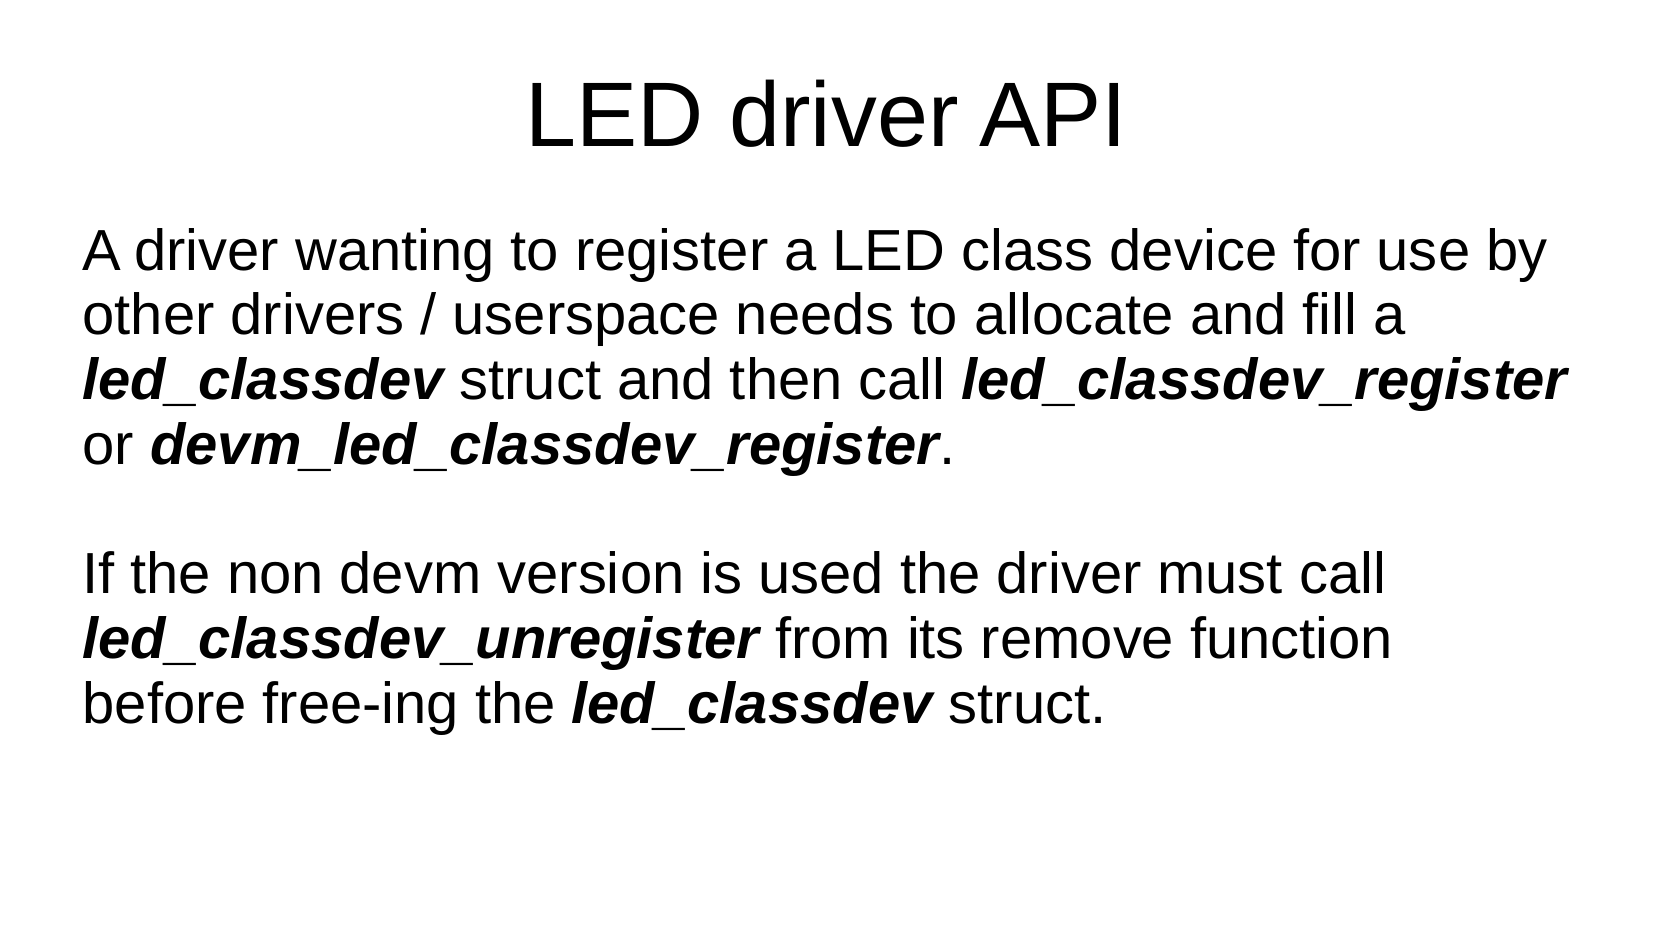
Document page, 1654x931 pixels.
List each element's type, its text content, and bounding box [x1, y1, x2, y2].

title LED driver API [82, 37, 1571, 193]
list A driver wanting to register a LED class device for use by other drivers / userspace needs to allocate and fill a led_classdev struct and then call led_classdev_register or devm_led_classdev_register. If the non devm version is used the driver must call led_classdev_unregister from its remove function before free-ing the led_classdev struct. [82, 217, 1571, 758]
